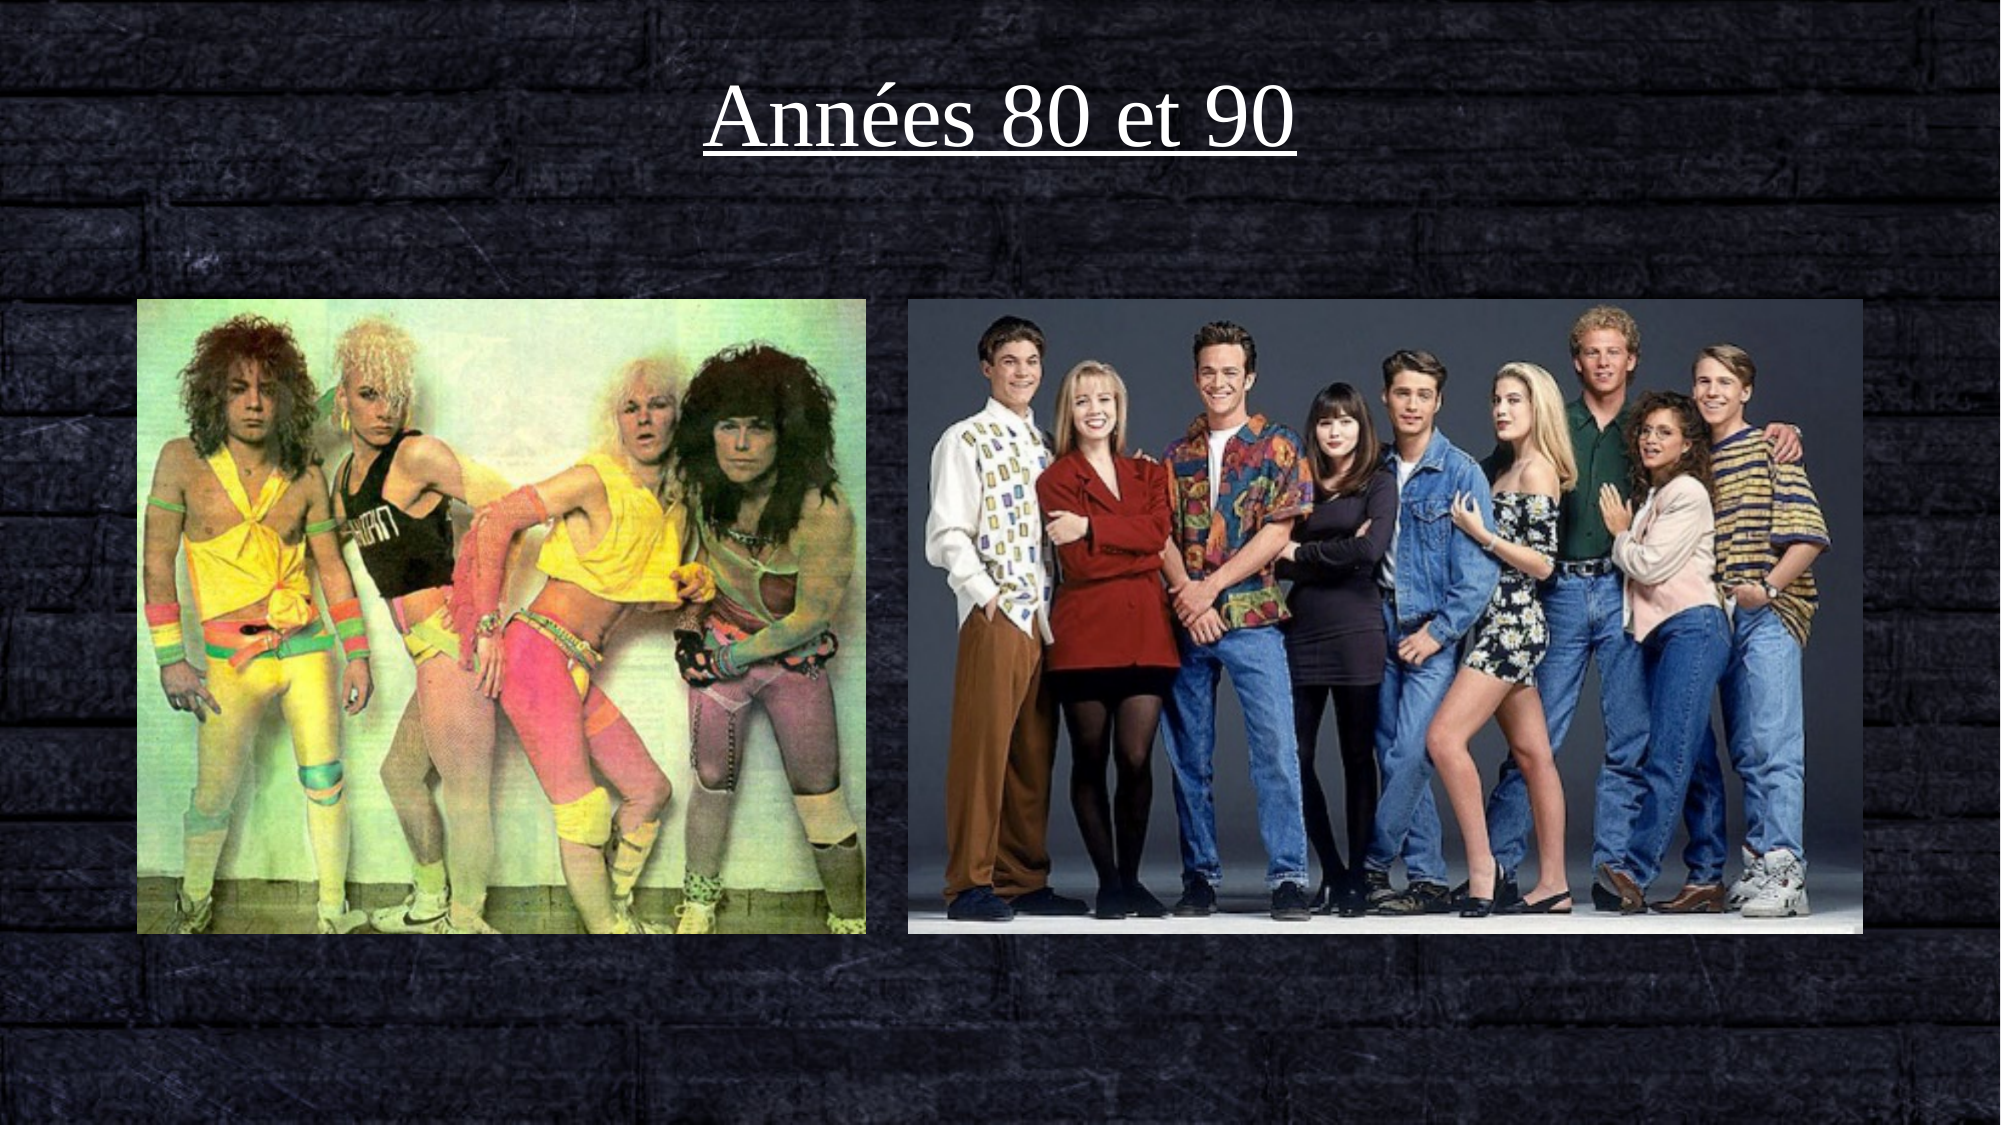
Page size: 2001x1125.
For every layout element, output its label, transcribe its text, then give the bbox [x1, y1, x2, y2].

title Années 80 et 90 [137, 59, 1863, 278]
picture [0, 0, 2001, 1125]
